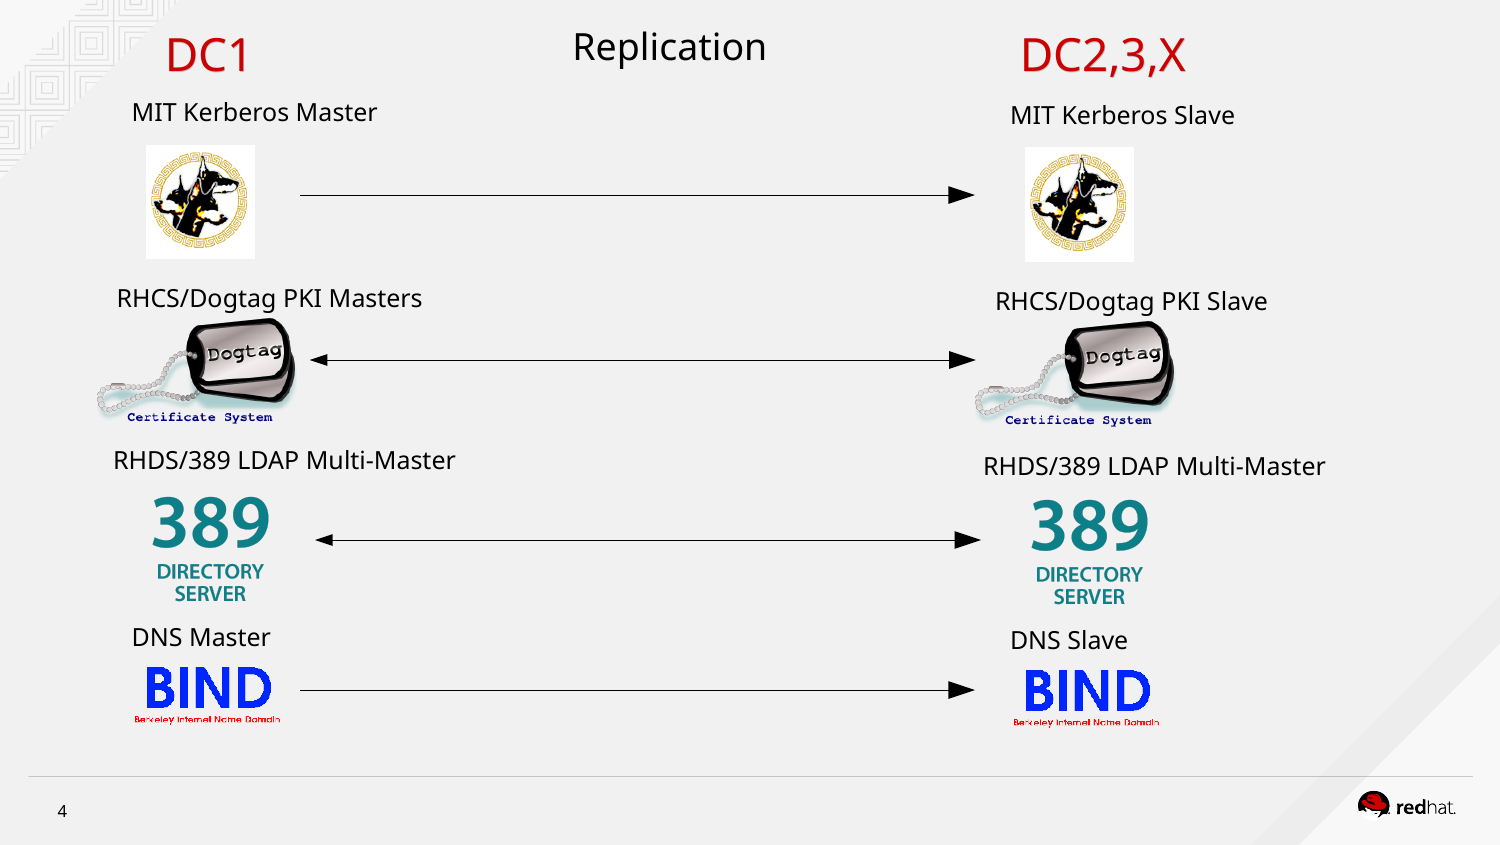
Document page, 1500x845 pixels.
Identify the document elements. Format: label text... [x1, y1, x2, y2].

text_box DC2,3,X [1005, 15, 1276, 88]
text_box MIT Kerberos Master [116, 87, 402, 134]
text_box RHDS/389 LDAP Multi-Master [98, 435, 492, 482]
text_box MIT Kerberos Slave [995, 90, 1264, 137]
text_box DNS Slave [995, 615, 1155, 662]
text_box DNS Master [116, 612, 294, 659]
text_box RHCS/Dogtag PKI Masters [101, 273, 454, 320]
text_box RHCS/Dogtag PKI Slave [980, 276, 1302, 323]
text_box DC1 [150, 15, 301, 87]
text_box RHDS/389 LDAP Multi-Master [968, 441, 1362, 488]
text_box Replication [557, 12, 796, 76]
picture [0, 0, 1500, 845]
